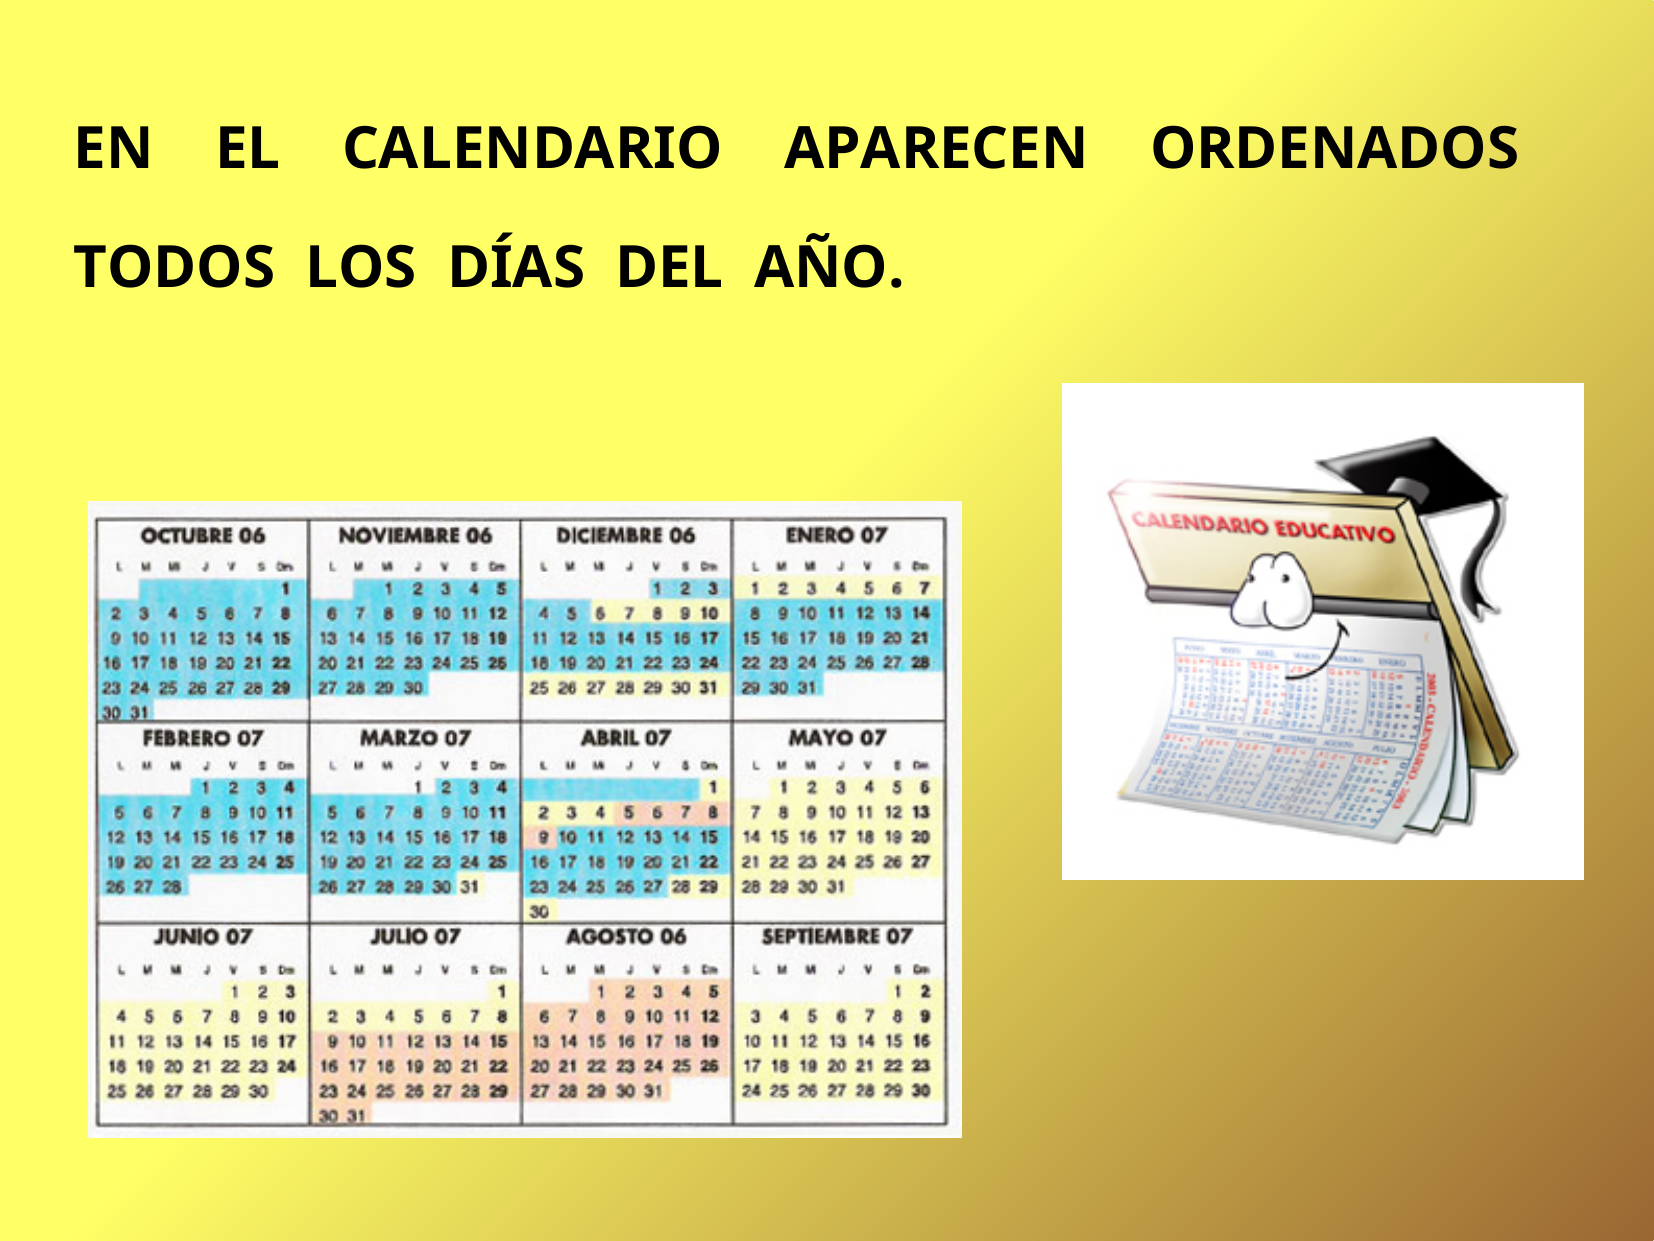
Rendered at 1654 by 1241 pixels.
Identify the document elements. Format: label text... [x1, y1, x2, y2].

picture [88, 501, 962, 1138]
text_box EN EL CALENDARIO APARECEN ORDENADOS TODOS LOS DÍAS DEL AÑO. [59, 59, 1565, 279]
picture [1062, 383, 1584, 880]
